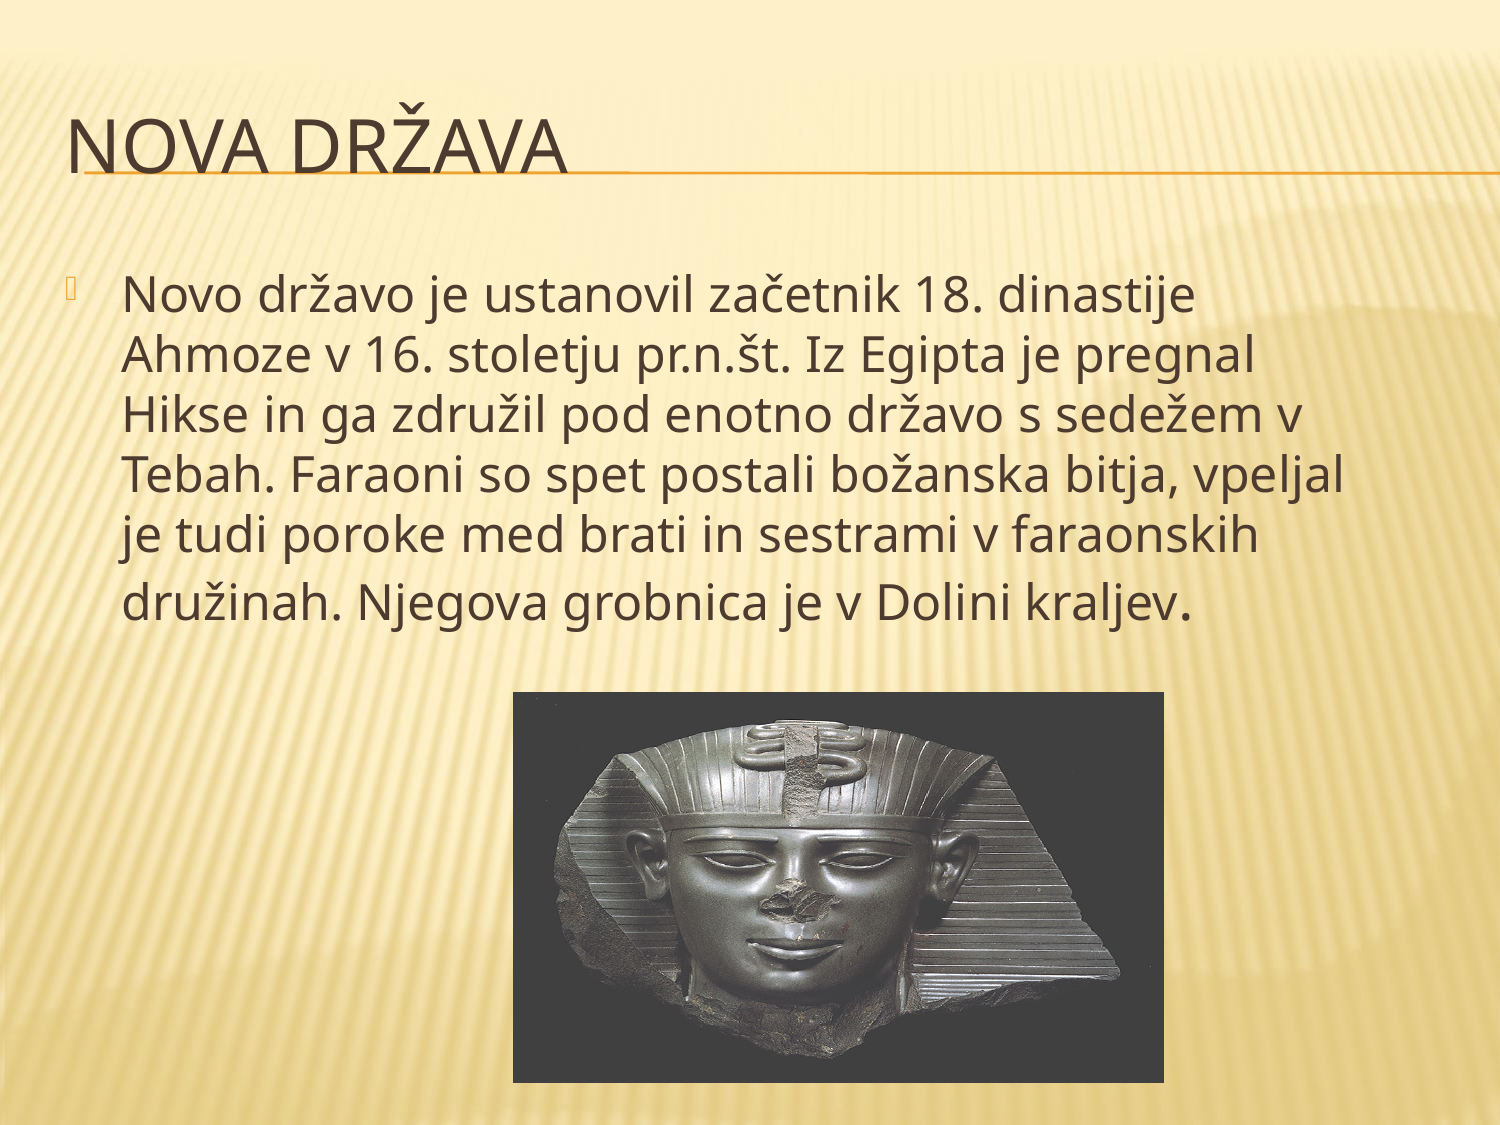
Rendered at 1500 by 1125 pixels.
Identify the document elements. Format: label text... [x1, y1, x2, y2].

title Nova država [50, 75, 1475, 213]
picture [0, 0, 1500, 1125]
list Novo državo je ustanovil začetnik 18. dinastije Ahmoze v 16. stoletju pr.n.št. Iz Egipta je pregnal Hikse in ga združil pod enotno državo s sedežem v Tebah. Faraoni so spet postali božanska bitja, vpeljal je tudi poroke med brati in sestrami v faraonskih družinah. Njegova grobnica je v Dolini kraljev. [50, 254, 1412, 693]
